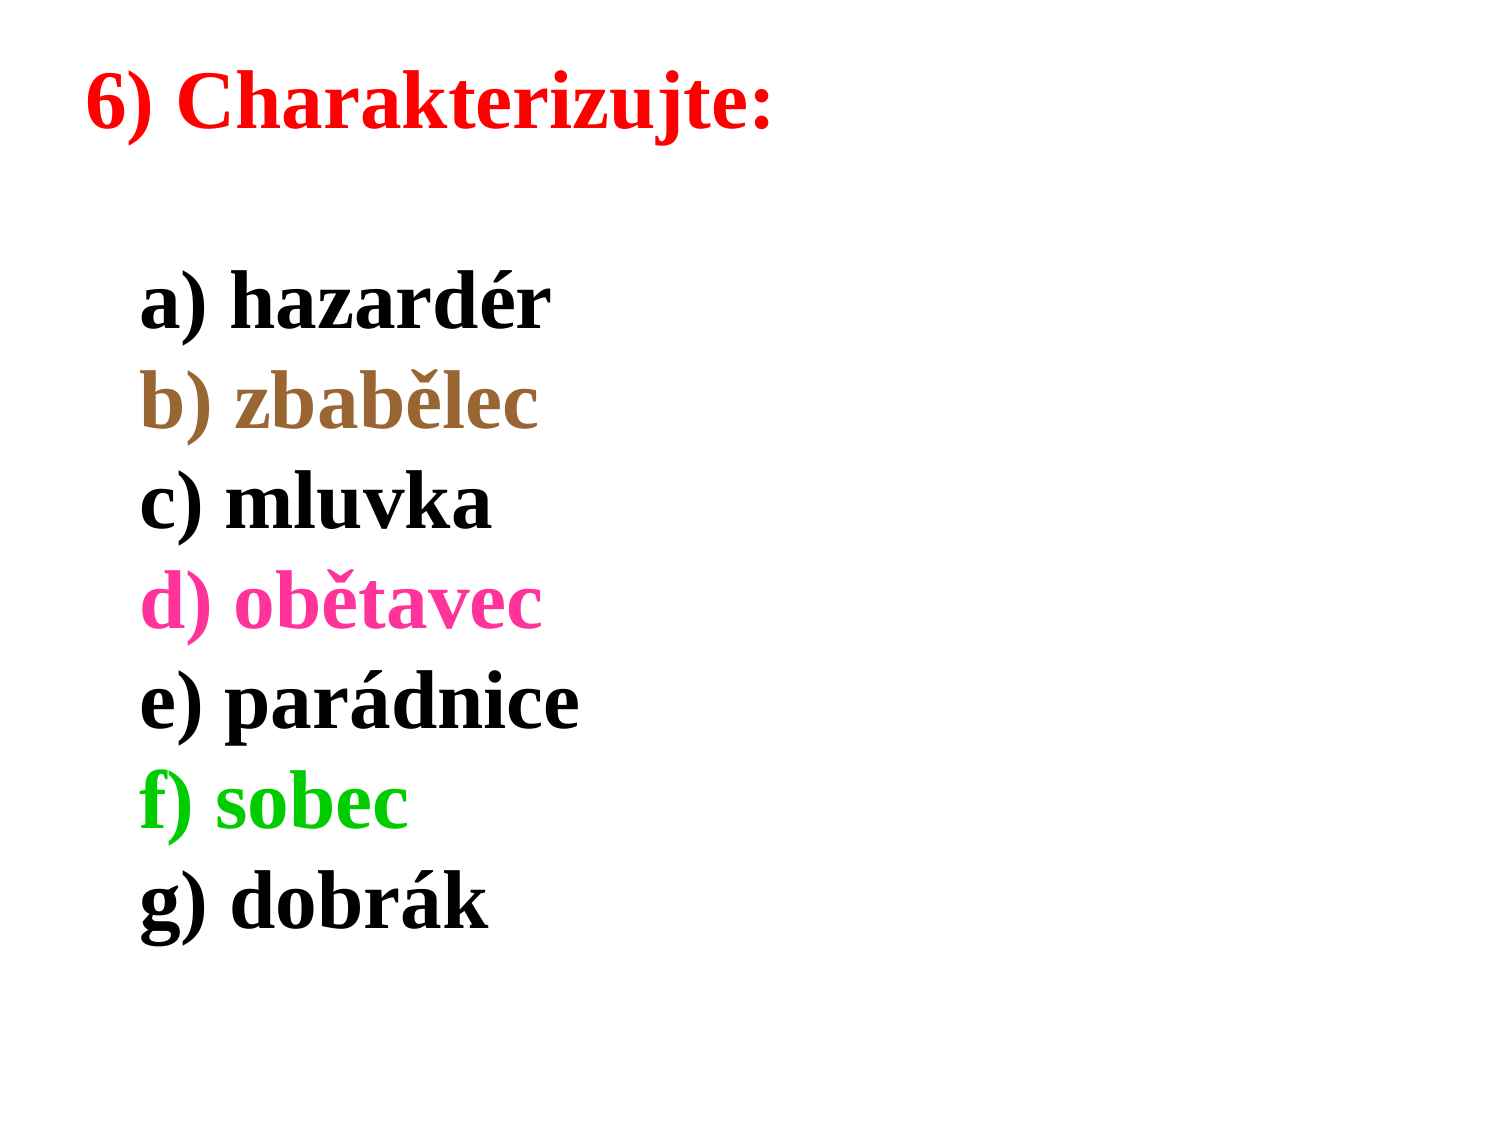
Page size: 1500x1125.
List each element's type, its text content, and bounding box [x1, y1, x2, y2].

text_box 6) Charakterizujte: a) hazardér b) zbabělec c) mluvka d) obětavec e) parádnice f) sobec g) dobrák [0, 0, 1500, 953]
